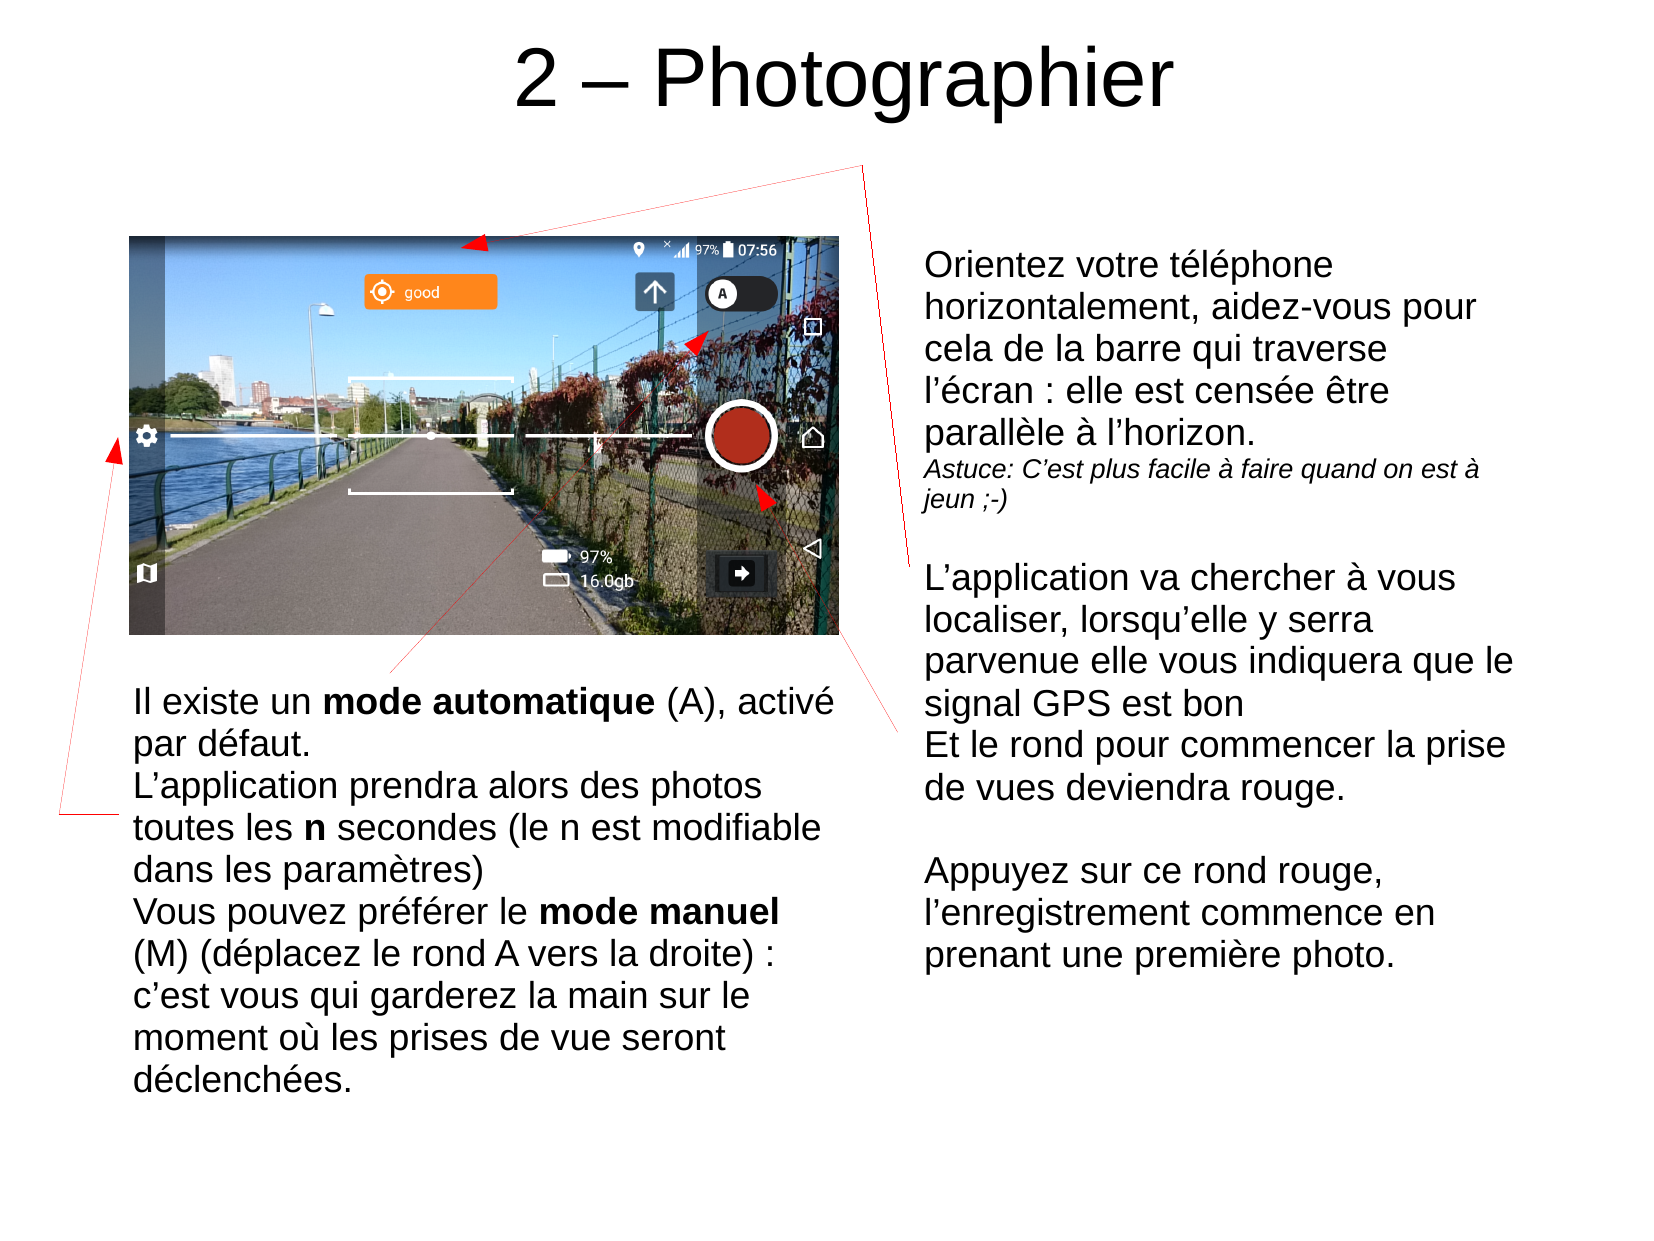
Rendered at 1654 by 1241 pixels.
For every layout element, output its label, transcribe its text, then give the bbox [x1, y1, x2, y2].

text_box 2 – Photographier [177, 23, 1512, 132]
picture [486, 236, 513, 242]
text_box Orientez votre téléphone horizontalement, aidez-vous pour cela de la barre qui traverse l’écran : elle est censée être parallèle à l’horizon. Astuce: C’est plus facile à faire quand on est à jeun ;-) L’application va chercher à vous localiser, lorsqu’elle y serra parvenue elle vous indiquera que le signal GPS est bon Et le rond pour commencer la prise de vues deviendra rouge. Appuyez sur ce rond rouge, l’enregistrement commence en prenant une première photo. [909, 236, 1536, 984]
text_box Il existe un mode automatique (A), activé par défaut. L’application prendra alors des photos toutes les n secondes (le n est modifiable dans les paramètres) Vous pouvez préférer le mode manuel (M) (déplacez le rond A vers la droite) : c’est vous qui garderez la main sur le moment où les prises de vue seront déclenchées. [118, 673, 851, 1150]
picture [129, 236, 839, 635]
